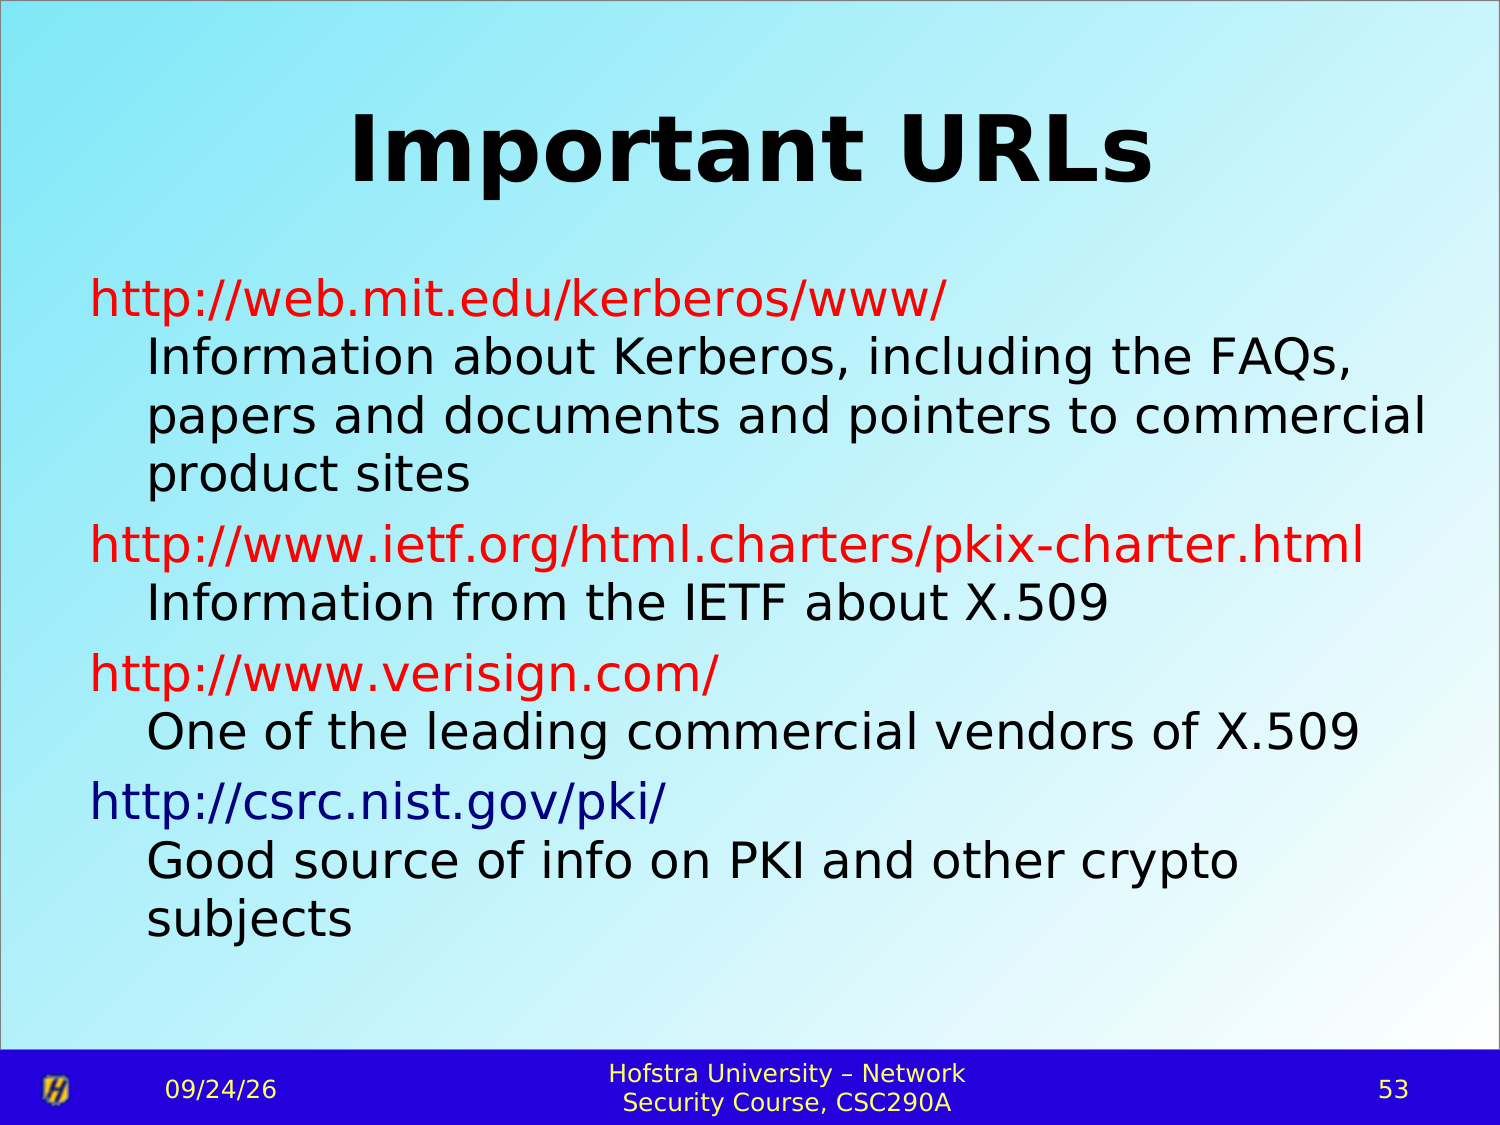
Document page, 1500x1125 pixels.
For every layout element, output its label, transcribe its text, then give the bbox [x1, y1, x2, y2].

picture [37, 1072, 76, 1110]
title Important URLs [112, 84, 1391, 212]
list http://web.mit.edu/kerberos/www/ Information about Kerberos, including the FAQs, papers and documents and pointers to commercial product sites http://www.ietf.org/html.charters/pkix-charter.html Information from the IETF about X.509 http://www.verisign.com/ One of the leading commercial vendors of X.509 http://csrc.nist.gov/pki/ Good source of info on PKI and other crypto subjects [75, 262, 1463, 1098]
